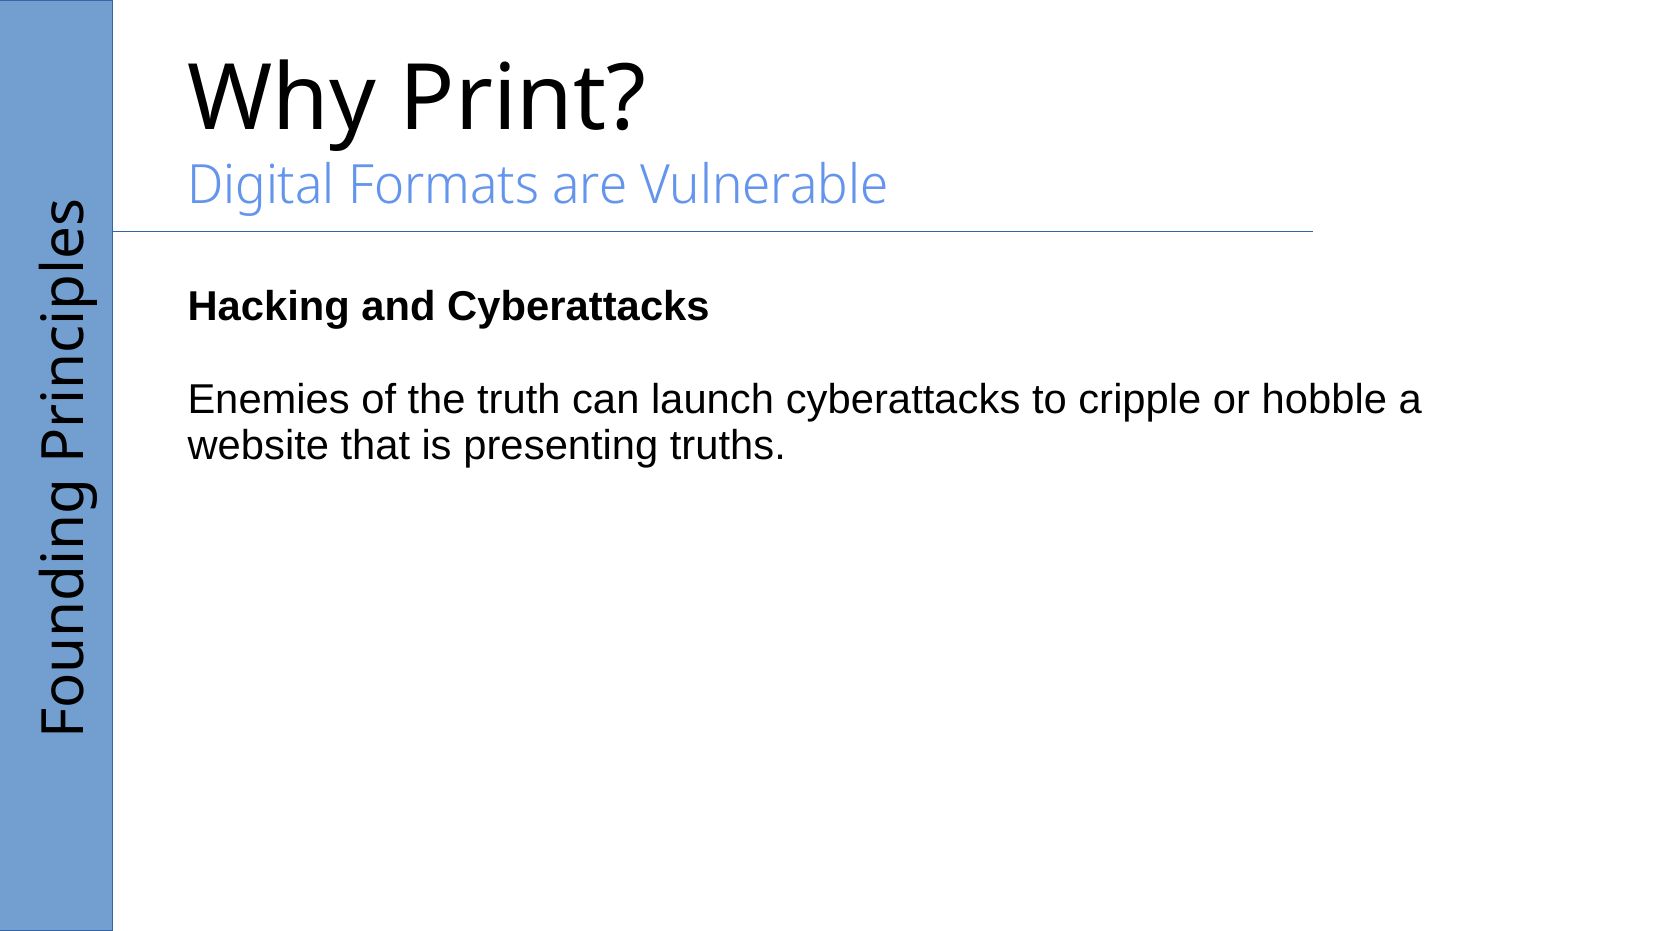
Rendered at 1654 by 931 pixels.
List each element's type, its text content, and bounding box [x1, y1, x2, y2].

text_box [0, 0, 113, 931]
title Why Print? [187, 33, 1571, 125]
title Digital Formats are Vulnerable [187, 125, 1571, 239]
text_box Founding Principles [13, 37, 105, 901]
subtitle Hacking and Cyberattacks Enemies of the truth can launch cyberattacks to cripple or hobble a website that is presenting truths. [187, 282, 1538, 887]
